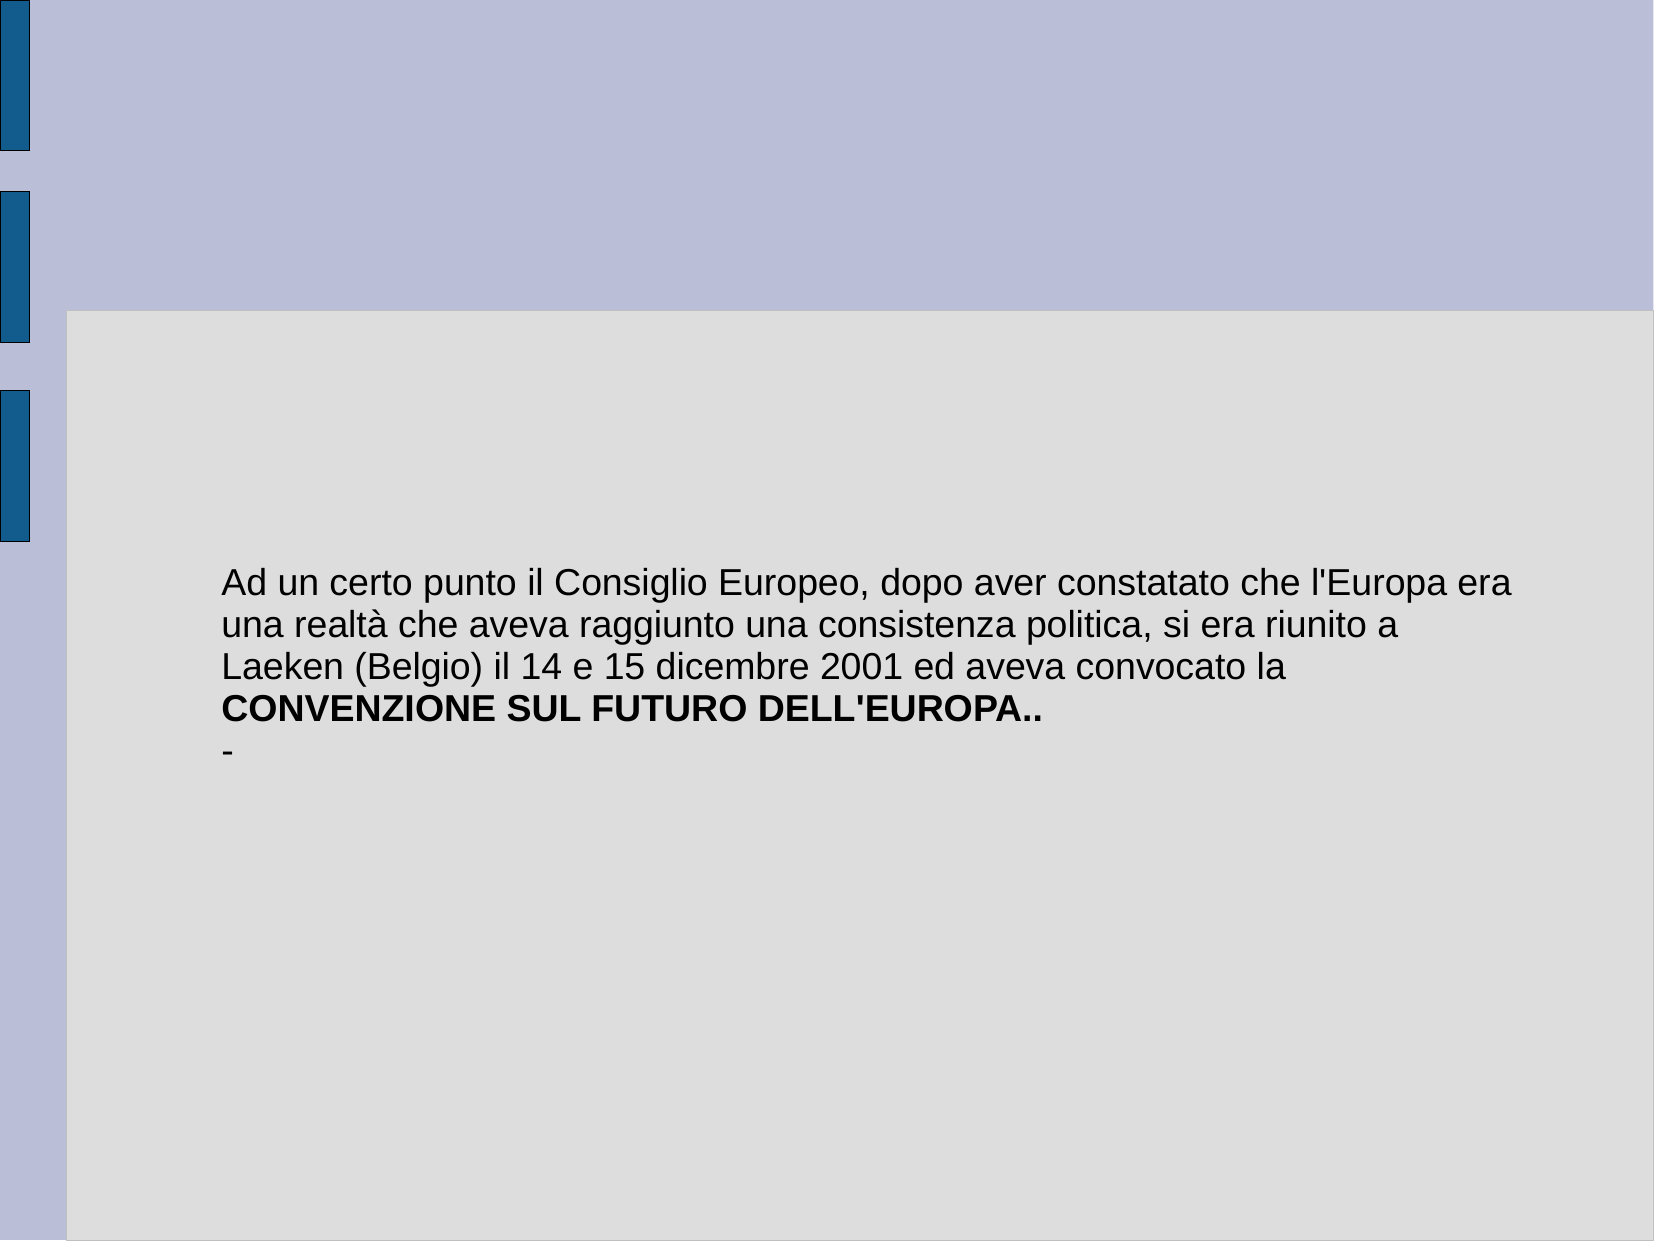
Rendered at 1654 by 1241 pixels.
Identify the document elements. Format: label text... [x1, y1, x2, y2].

text_box Ad un certo punto il Consiglio Europeo, dopo aver constatato che l'Europa era una realtà che aveva raggiunto una consistenza politica, si era riunito a Laeken (Belgio) il 14 e 15 dicembre 2001 ed aveva convocato la CONVENZIONE SUL FUTURO DELL'EUROPA.. - [206, 512, 1536, 781]
